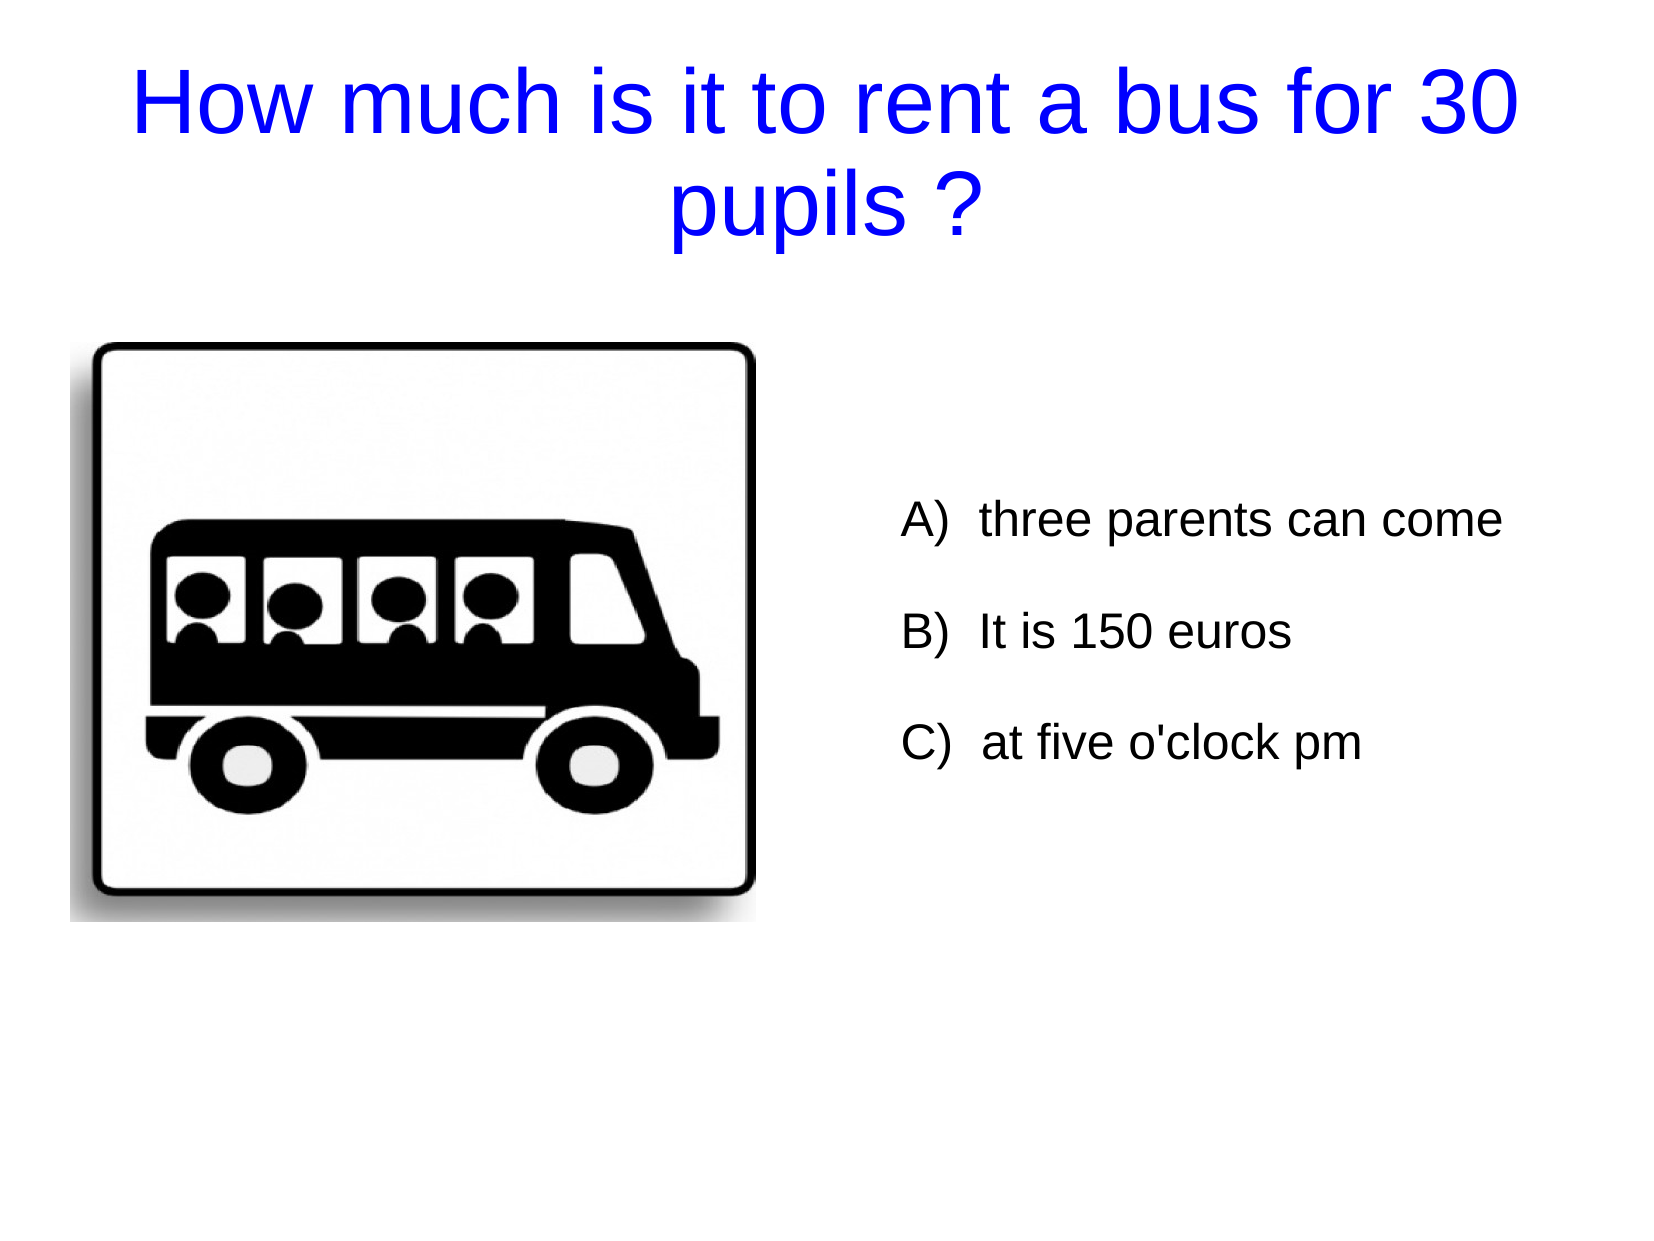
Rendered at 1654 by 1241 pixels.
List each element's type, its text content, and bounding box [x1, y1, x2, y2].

text_box A) three parents can come B) It is 150 euros C) at five o'clock pm [885, 484, 1536, 778]
picture [70, 342, 756, 922]
title How much is it to rent a bus for 30 pupils ? [82, 49, 1571, 257]
